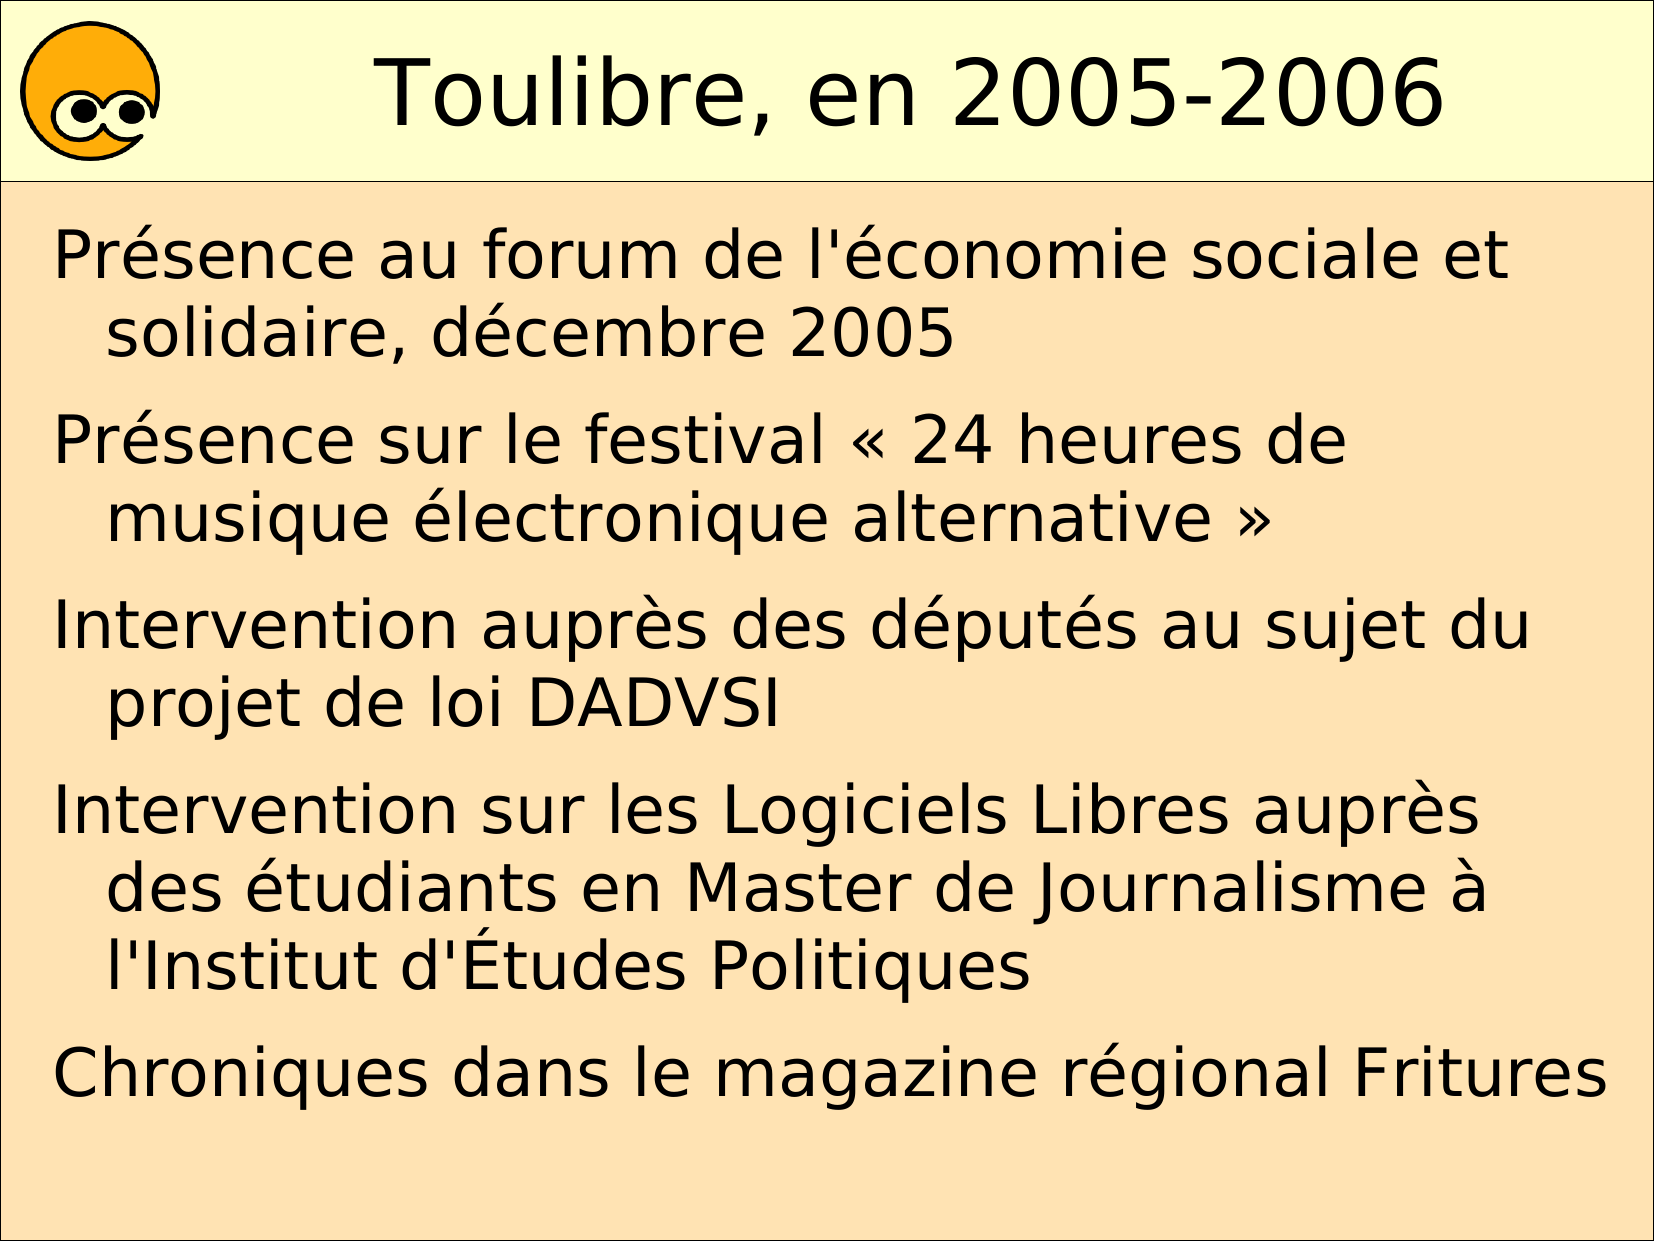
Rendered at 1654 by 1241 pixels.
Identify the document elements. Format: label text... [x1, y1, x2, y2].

list Présence au forum de l'économie sociale et solidaire, décembre 2005 Présence sur le festival « 24 heures de musique électronique alternative » Intervention auprès des députés au sujet du projet de loi DADVSI Intervention sur les Logiciels Libres auprès des étudiants en Master de Journalisme à l'Institut d'Études Politiques Chroniques dans le magazine régional Fritures [34, 216, 1615, 1194]
picture [20, 21, 160, 161]
title Toulibre, en 2005-2006 [203, 33, 1620, 154]
